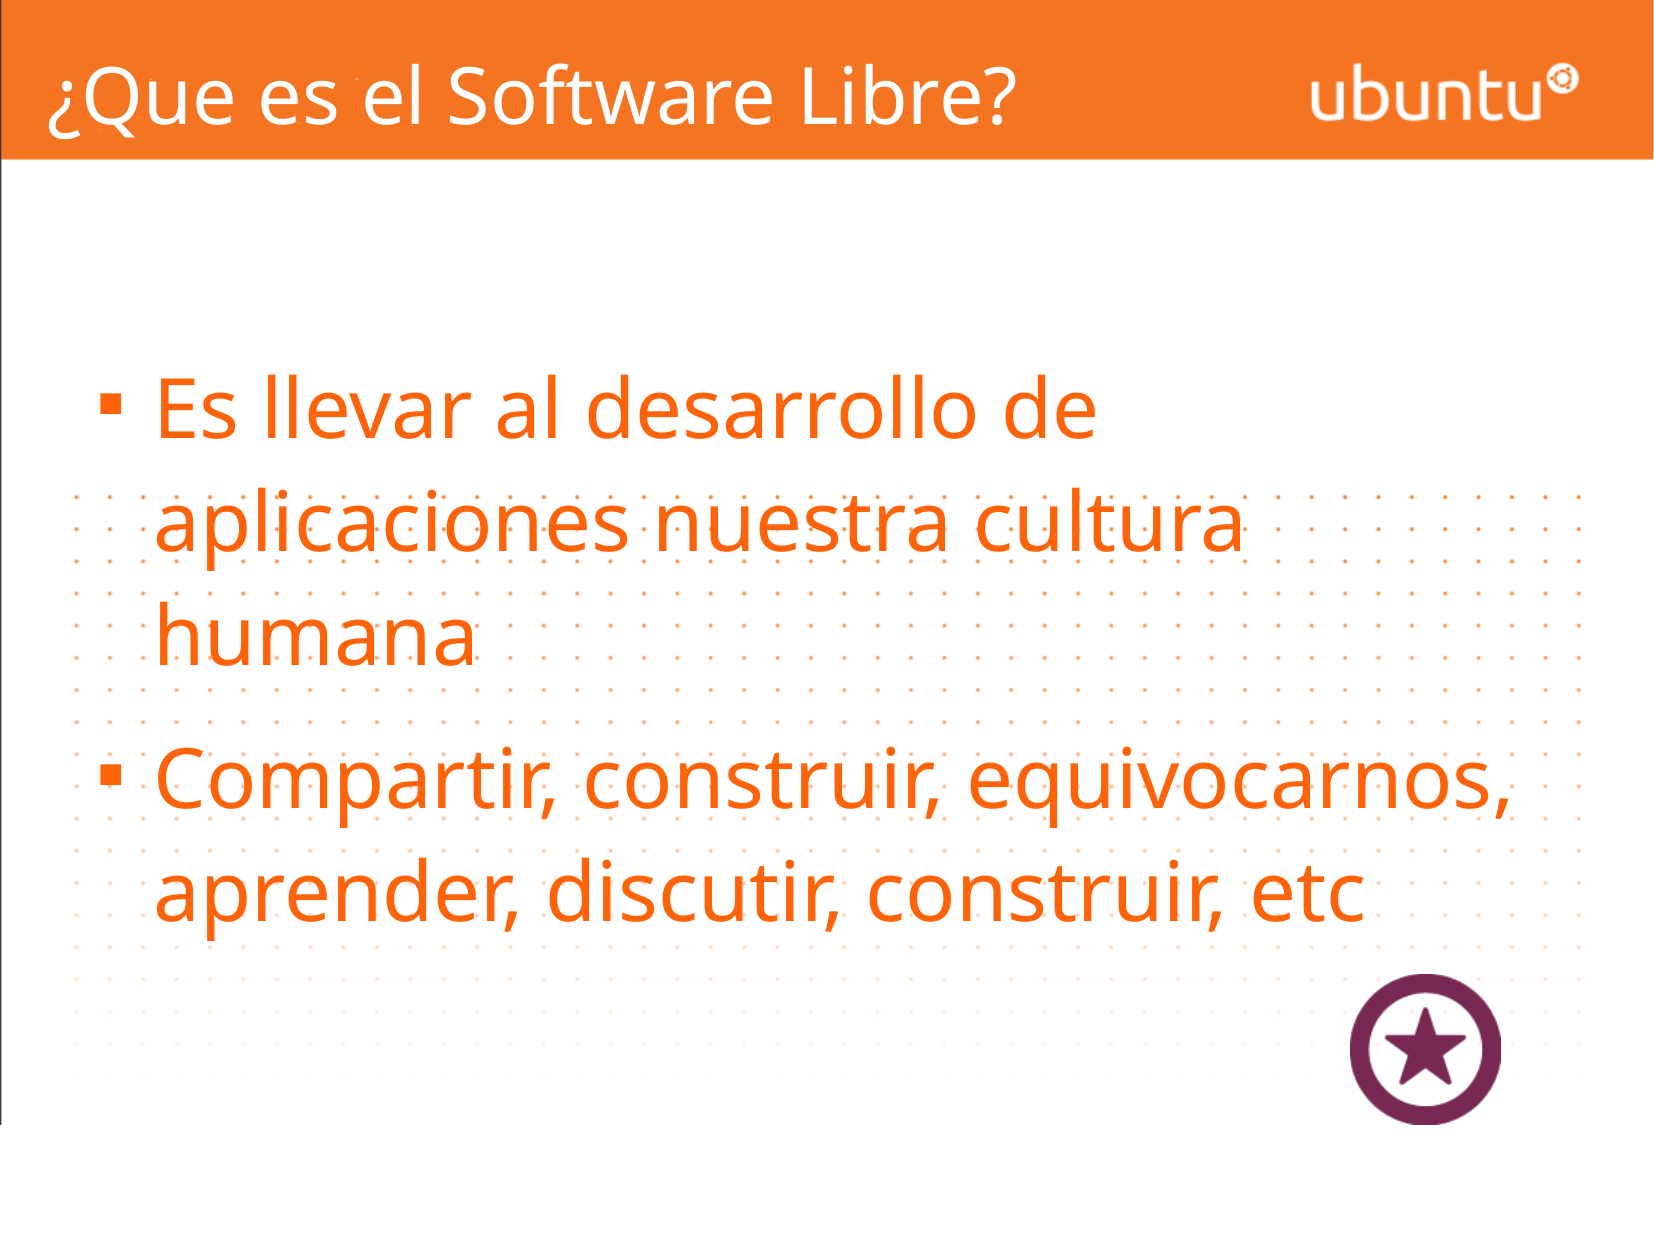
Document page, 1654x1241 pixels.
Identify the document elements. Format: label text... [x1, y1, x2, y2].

picture [0, 0, 1654, 1125]
picture [1350, 974, 1501, 1126]
title ¿Que es el Software Libre? [47, 29, 1276, 158]
list Es llevar al desarrollo de aplicaciones nuestra cultura humana Compartir, construir, equivocarnos, aprender, discutir, construir, etc [82, 349, 1571, 1168]
